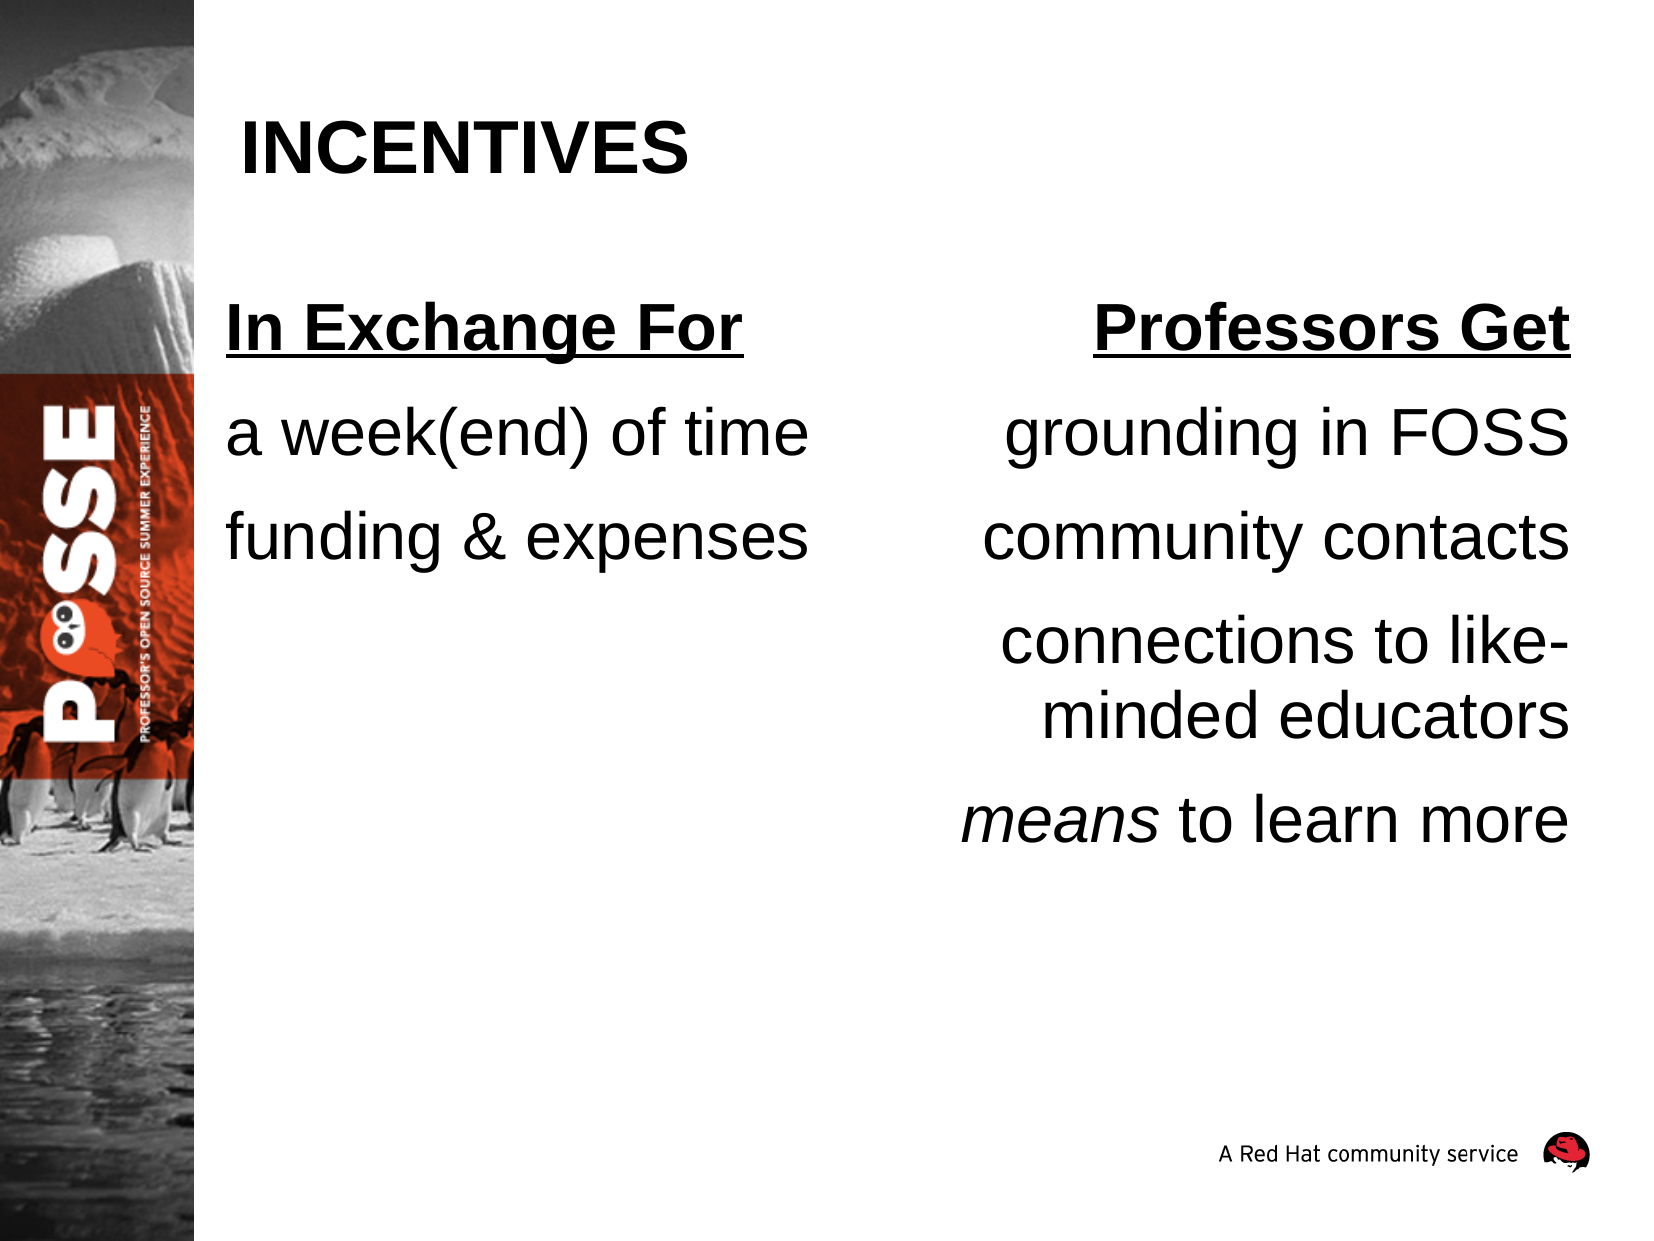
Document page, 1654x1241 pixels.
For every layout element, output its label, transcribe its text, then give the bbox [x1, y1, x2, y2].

picture [1219, 1132, 1591, 1181]
list In Exchange For a week(end) of time funding & expenses [225, 290, 883, 1109]
picture [0, 0, 194, 1241]
text_box INCENTIVES [225, 98, 1543, 198]
list Professors Get grounding in FOSS community contacts connections to like-minded educators means to learn more [914, 290, 1572, 1109]
